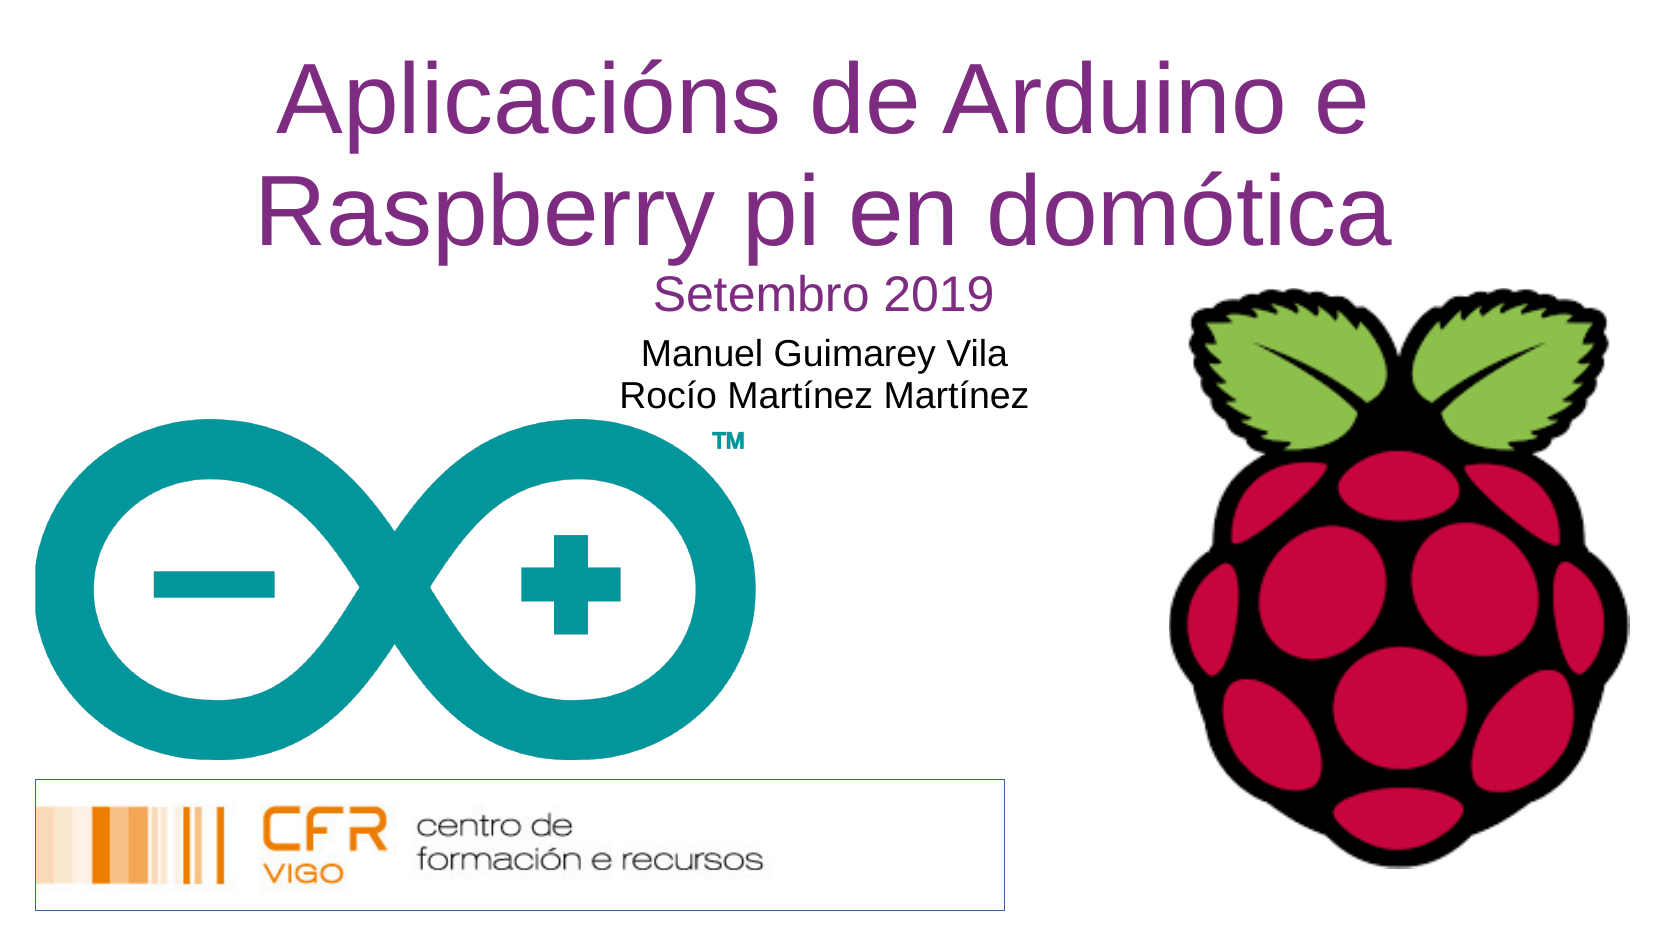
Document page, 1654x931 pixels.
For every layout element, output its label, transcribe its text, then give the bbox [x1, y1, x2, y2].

text_box Aplicacións de Arduino e Raspberry pi en domótica Setembro 2019 [17, 35, 1630, 377]
picture [35, 779, 1005, 911]
picture [1169, 377, 1630, 869]
picture [35, 419, 756, 772]
text_box Manuel Guimarey Vila Rocío Martínez Martínez [604, 377, 1066, 645]
